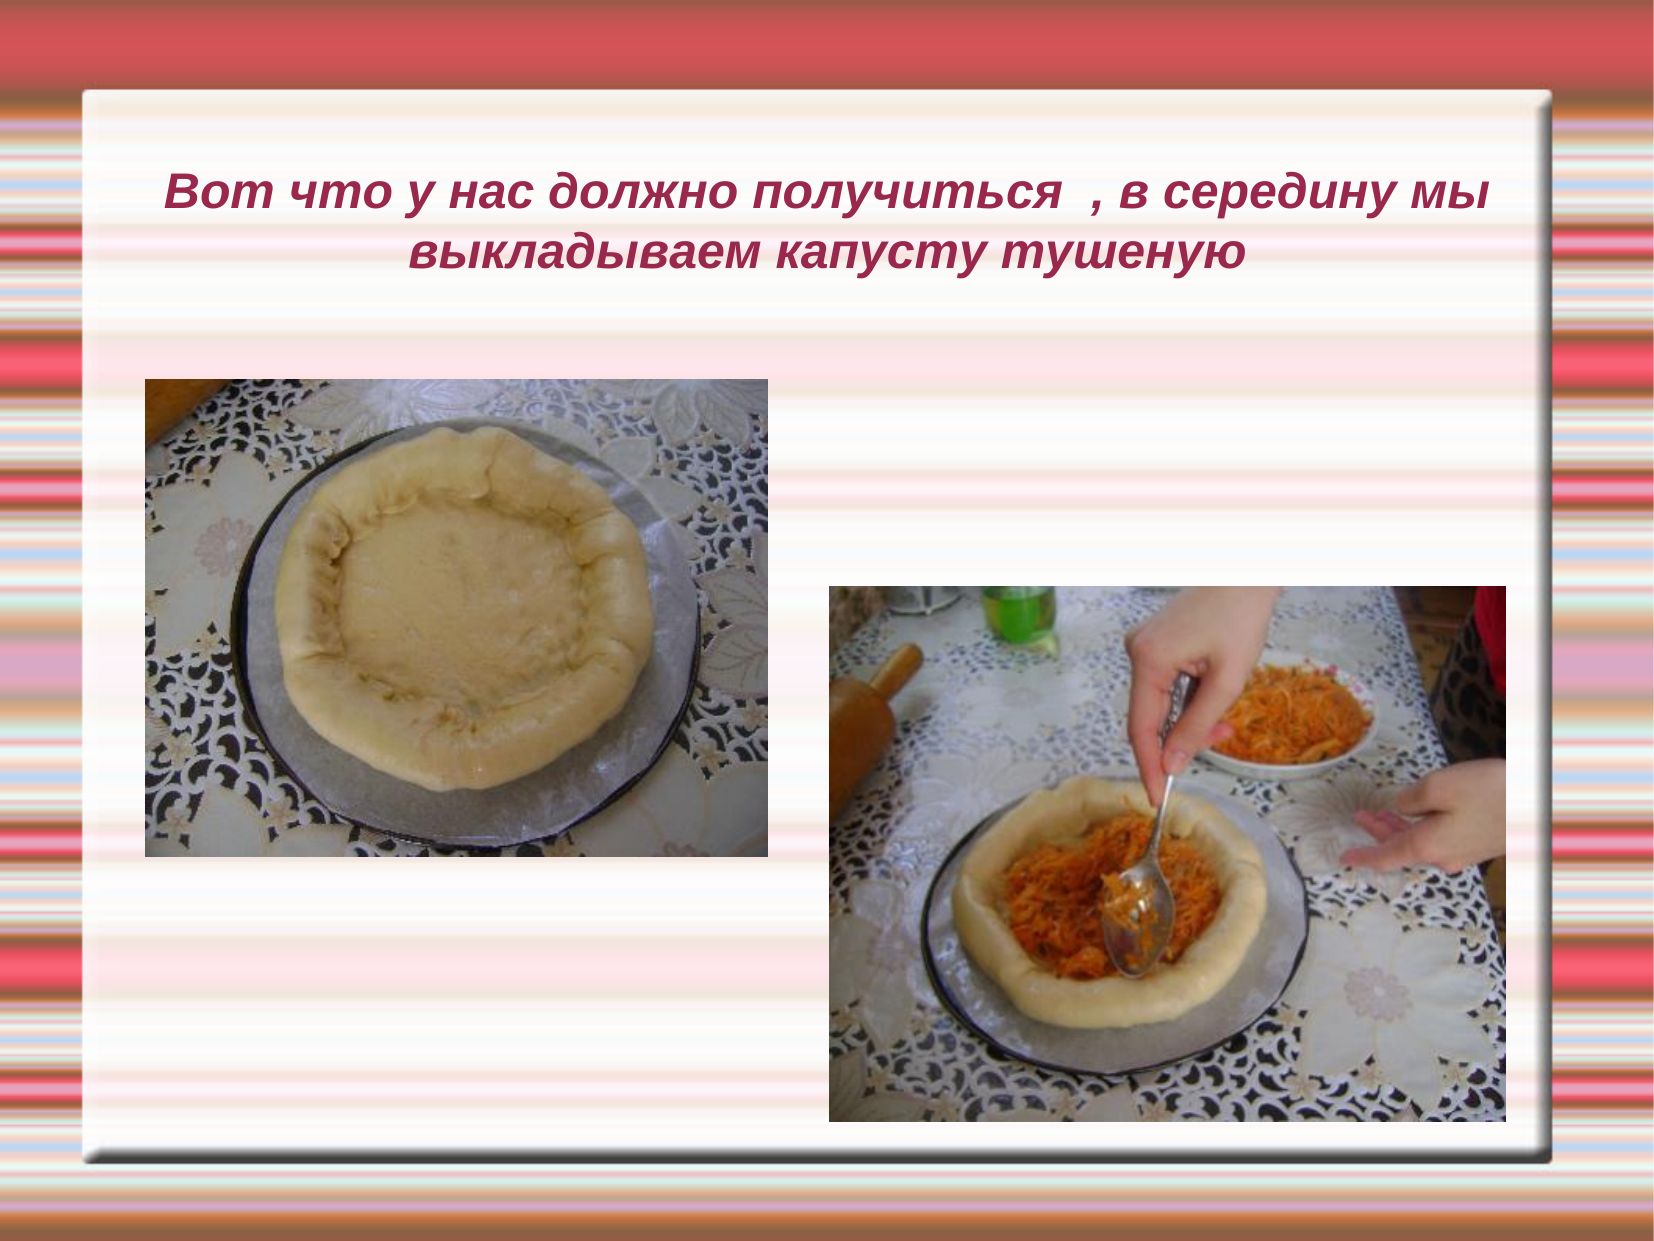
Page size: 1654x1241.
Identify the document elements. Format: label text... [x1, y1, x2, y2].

picture [829, 586, 1506, 1123]
picture [145, 379, 768, 857]
title Вот что у нас должно получиться , в середину мы выкладываем капусту тушеную [121, 114, 1534, 322]
